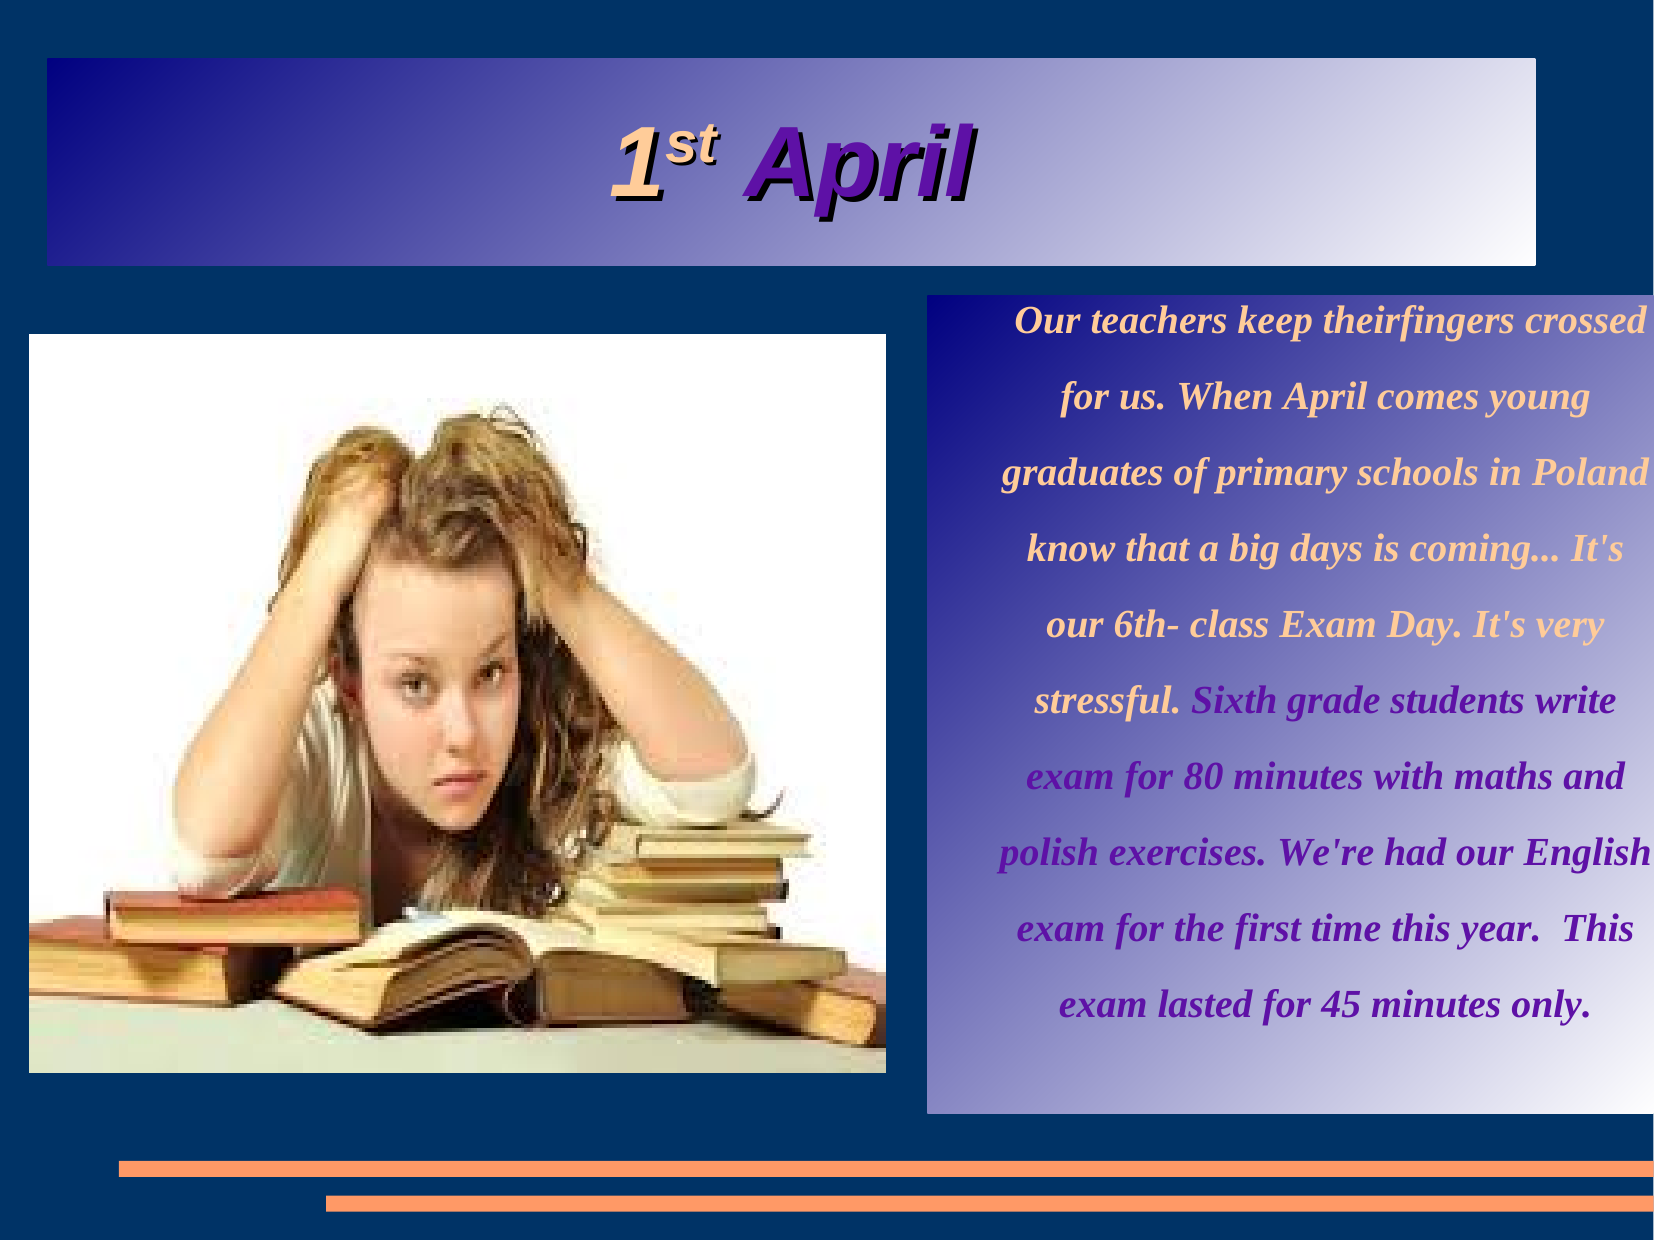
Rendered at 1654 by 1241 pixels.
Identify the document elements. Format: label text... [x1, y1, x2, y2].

list Our teachers keep theirfingers crossed for us. When April comes young graduates of primary schools in Poland know that a big days is coming... It's our 6th- class Exam Day. It's very stressful. Sixth grade students write exam for 80 minutes with maths and polish exercises. We're had our English exam for the first time this year. This exam lasted for 45 minutes only. [927, 295, 1654, 1114]
picture [29, 334, 886, 1073]
title 1st April [47, 58, 1536, 266]
